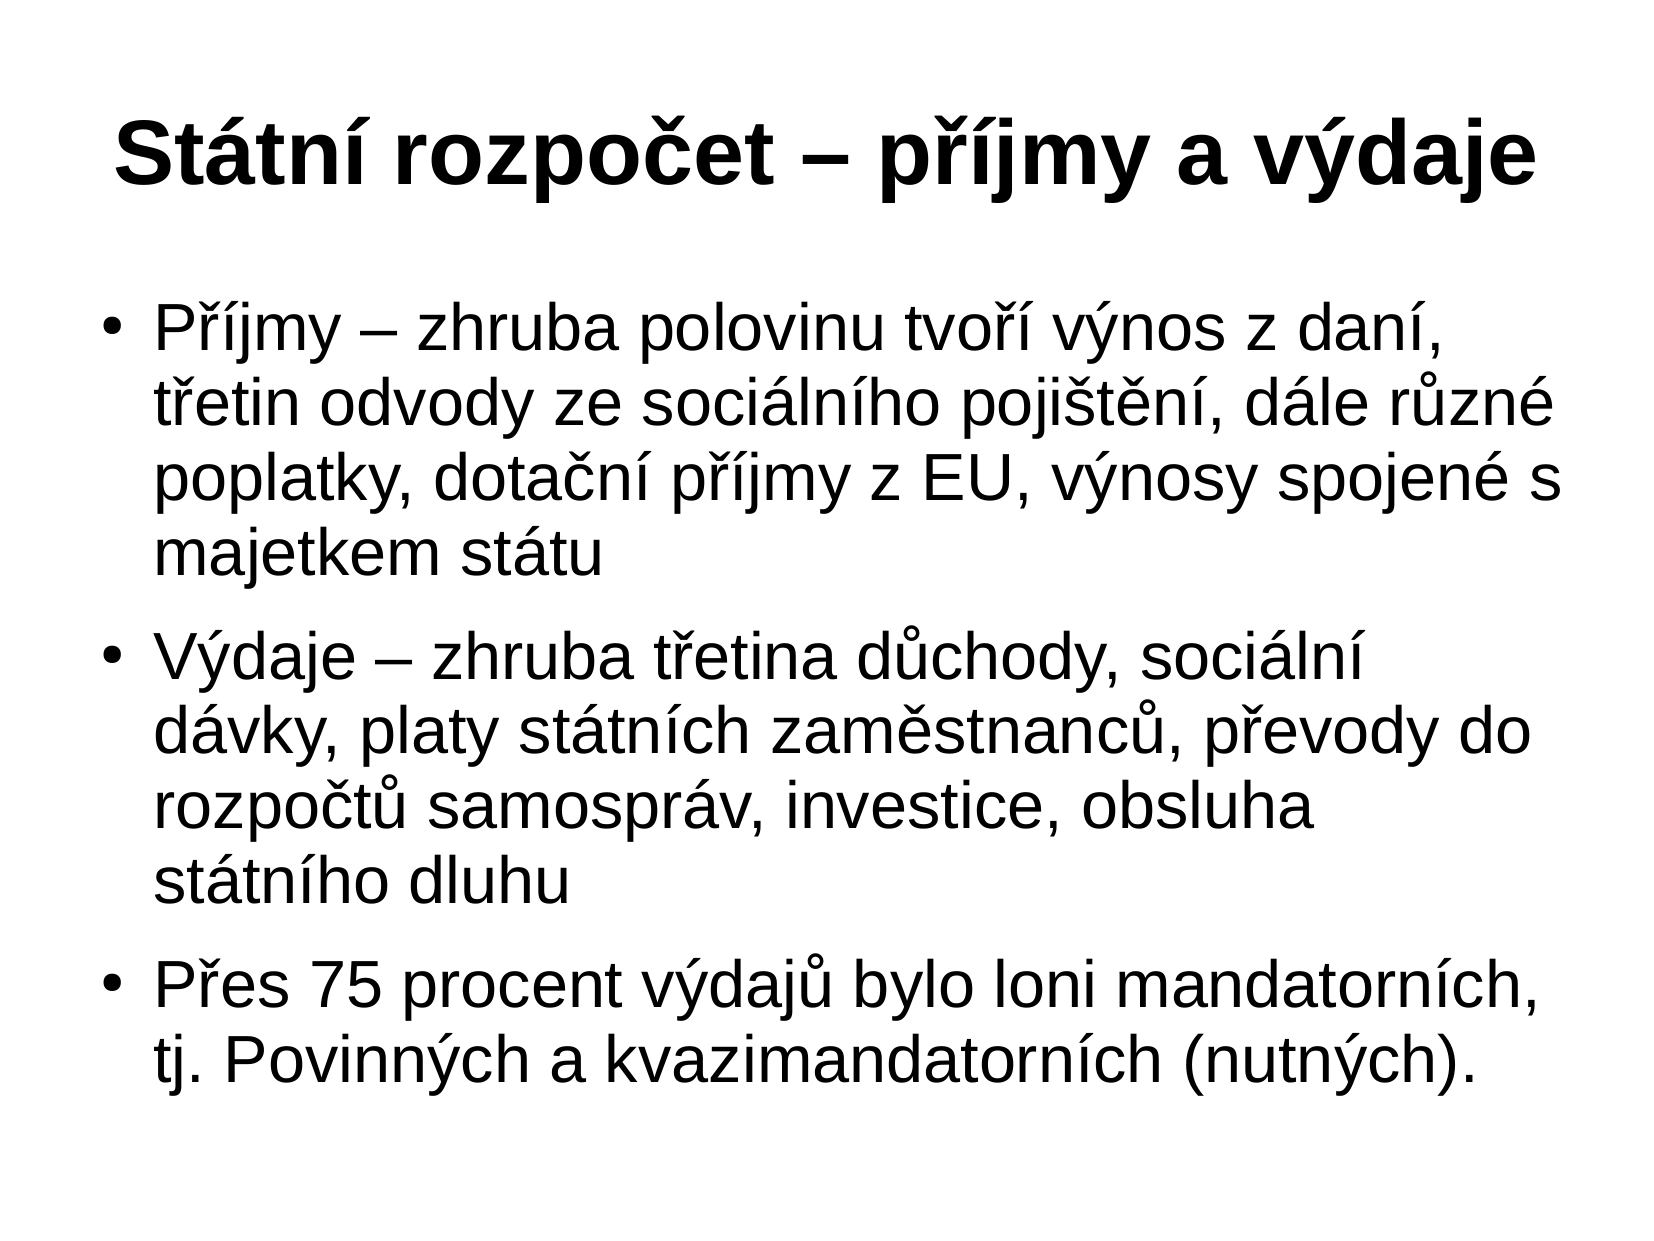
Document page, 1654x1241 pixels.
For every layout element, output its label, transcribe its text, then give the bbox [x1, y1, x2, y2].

list Příjmy – zhruba polovinu tvoří výnos z daní, třetin odvody ze sociálního pojištění, dále různé poplatky, dotační příjmy z EU, výnosy spojené s majetkem státu Výdaje – zhruba třetina důchody, sociální dávky, platy státních zaměstnanců, převody do rozpočtů samospráv, investice, obsluha státního dluhu Přes 75 procent výdajů bylo loni mandatorních, tj. Povinných a kvazimandatorních (nutných). [82, 290, 1571, 1109]
title Státní rozpočet – příjmy a výdaje [82, 49, 1571, 257]
